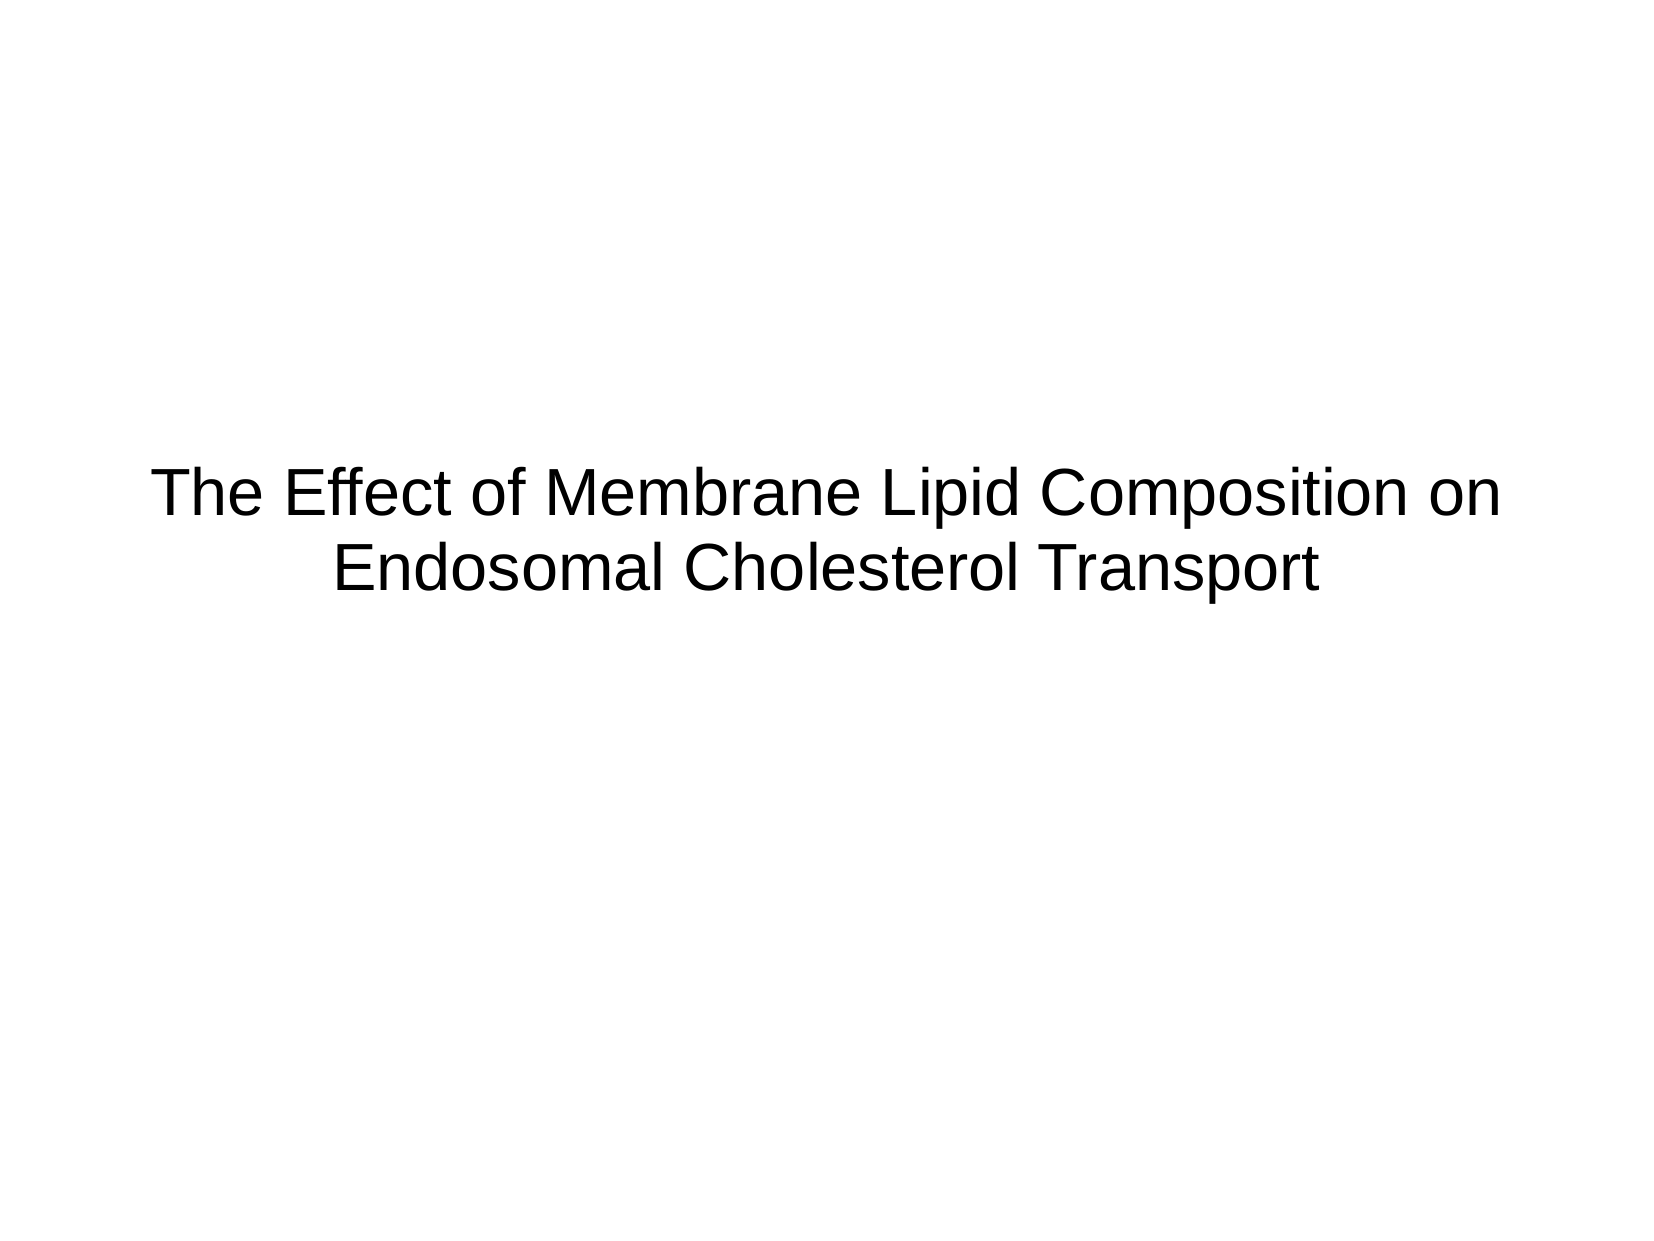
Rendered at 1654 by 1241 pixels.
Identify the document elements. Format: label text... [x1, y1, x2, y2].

subtitle The Effect of Membrane Lipid Composition on Endosomal Cholesterol Transport [82, 49, 1571, 1010]
